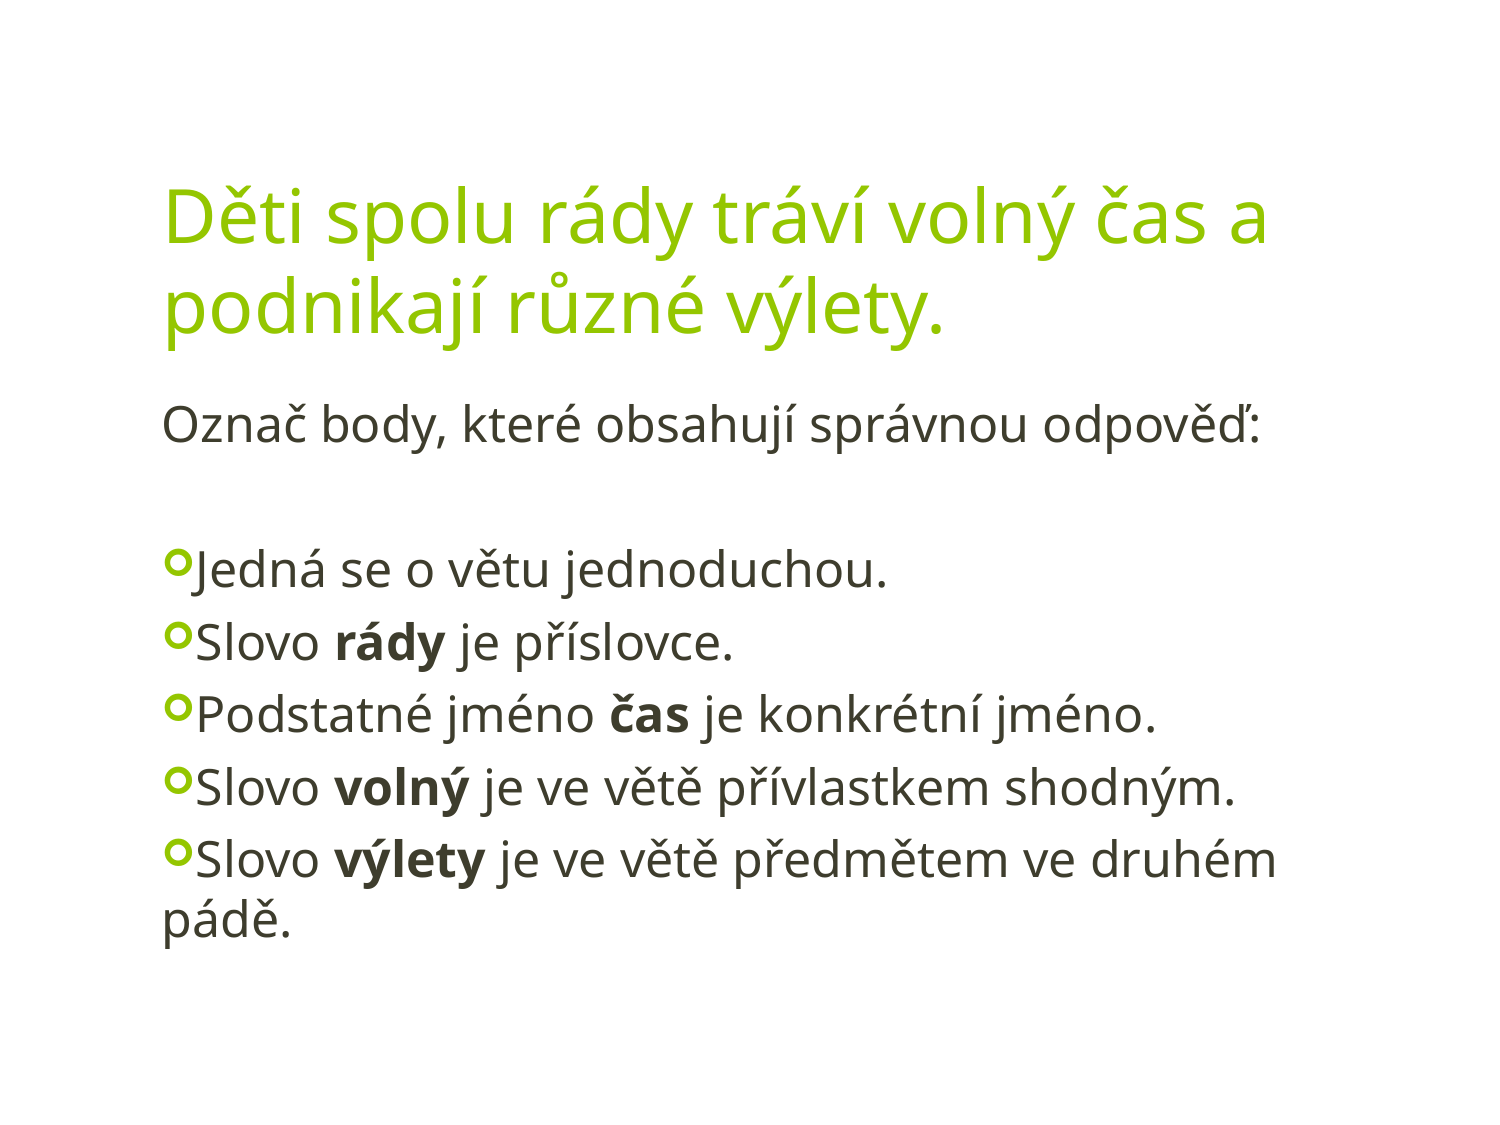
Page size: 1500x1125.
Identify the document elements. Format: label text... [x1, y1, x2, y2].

title Děti spolu rády tráví volný čas a podnikají různé výlety. [147, 160, 1300, 349]
list Označ body, které obsahují správnou odpověď: Jedná se o větu jednoduchou. Slovo rády je příslovce. Podstatné jméno čas je konkrétní jméno. Slovo volný je ve větě přívlastkem shodným. Slovo výlety je ve větě předmětem ve druhém pádě. [135, 385, 1353, 961]
